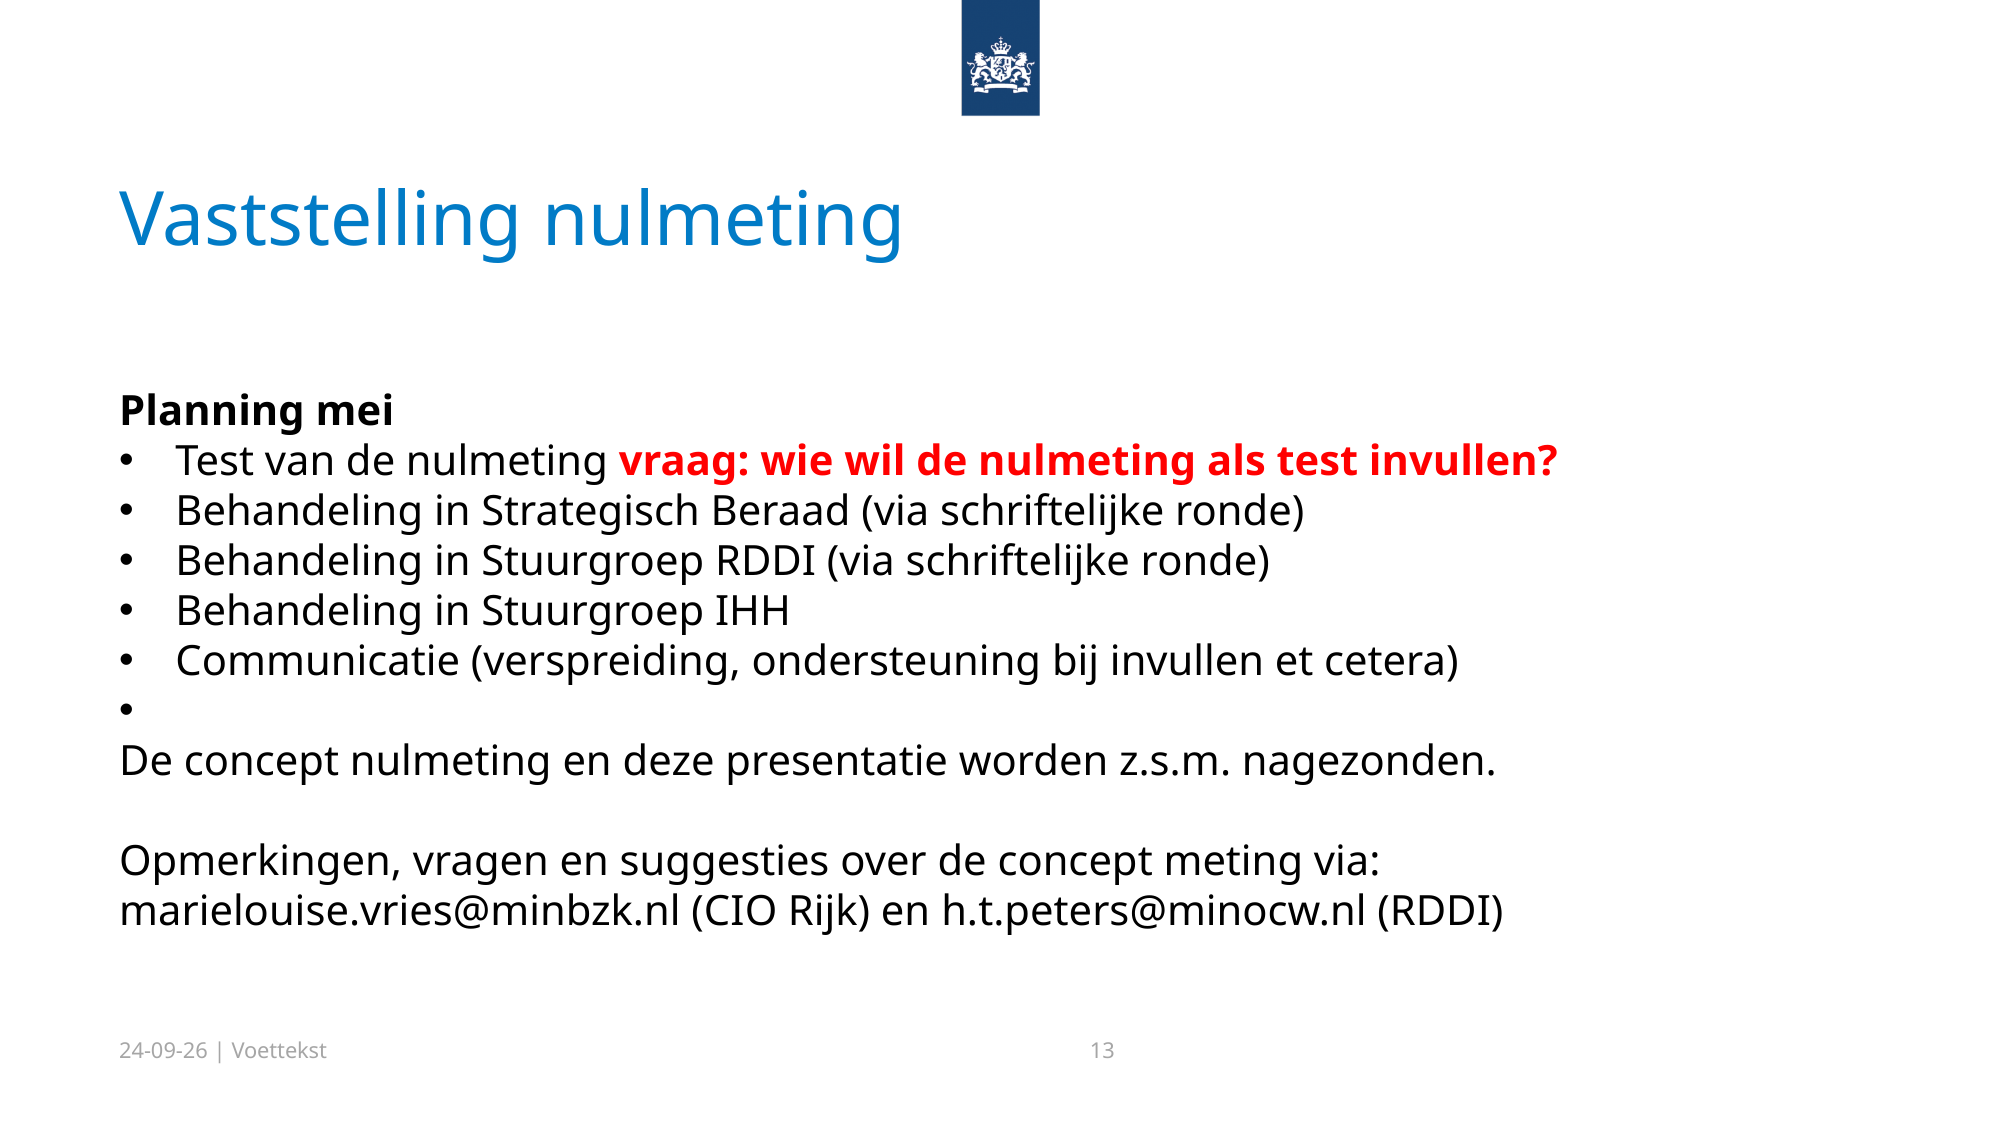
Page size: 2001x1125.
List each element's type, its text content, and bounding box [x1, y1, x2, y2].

title Vaststelling nulmeting [104, 172, 1897, 329]
text_box 13 [1074, 1020, 1897, 1074]
text_box Planning mei Test van de nulmeting vraag: wie wil de nulmeting als test invullen? Behandeling in Strategisch Beraad (via schriftelijke ronde) Behandeling in Stuurgroep RDDI (via schriftelijke ronde) Behandeling in Stuurgroep IHH Communicatie (verspreiding, ondersteuning bij invullen et cetera) De concept nulmeting en deze presentatie worden z.s.m. nagezonden. Opmerkingen, vragen en suggesties over de concept meting via: marielouise.vries@minbzk.nl (CIO Rijk) en h.t.peters@minocw.nl (RDDI) [104, 376, 1897, 998]
text_box 26 april 2021 | Voettekst [104, 1020, 925, 1074]
